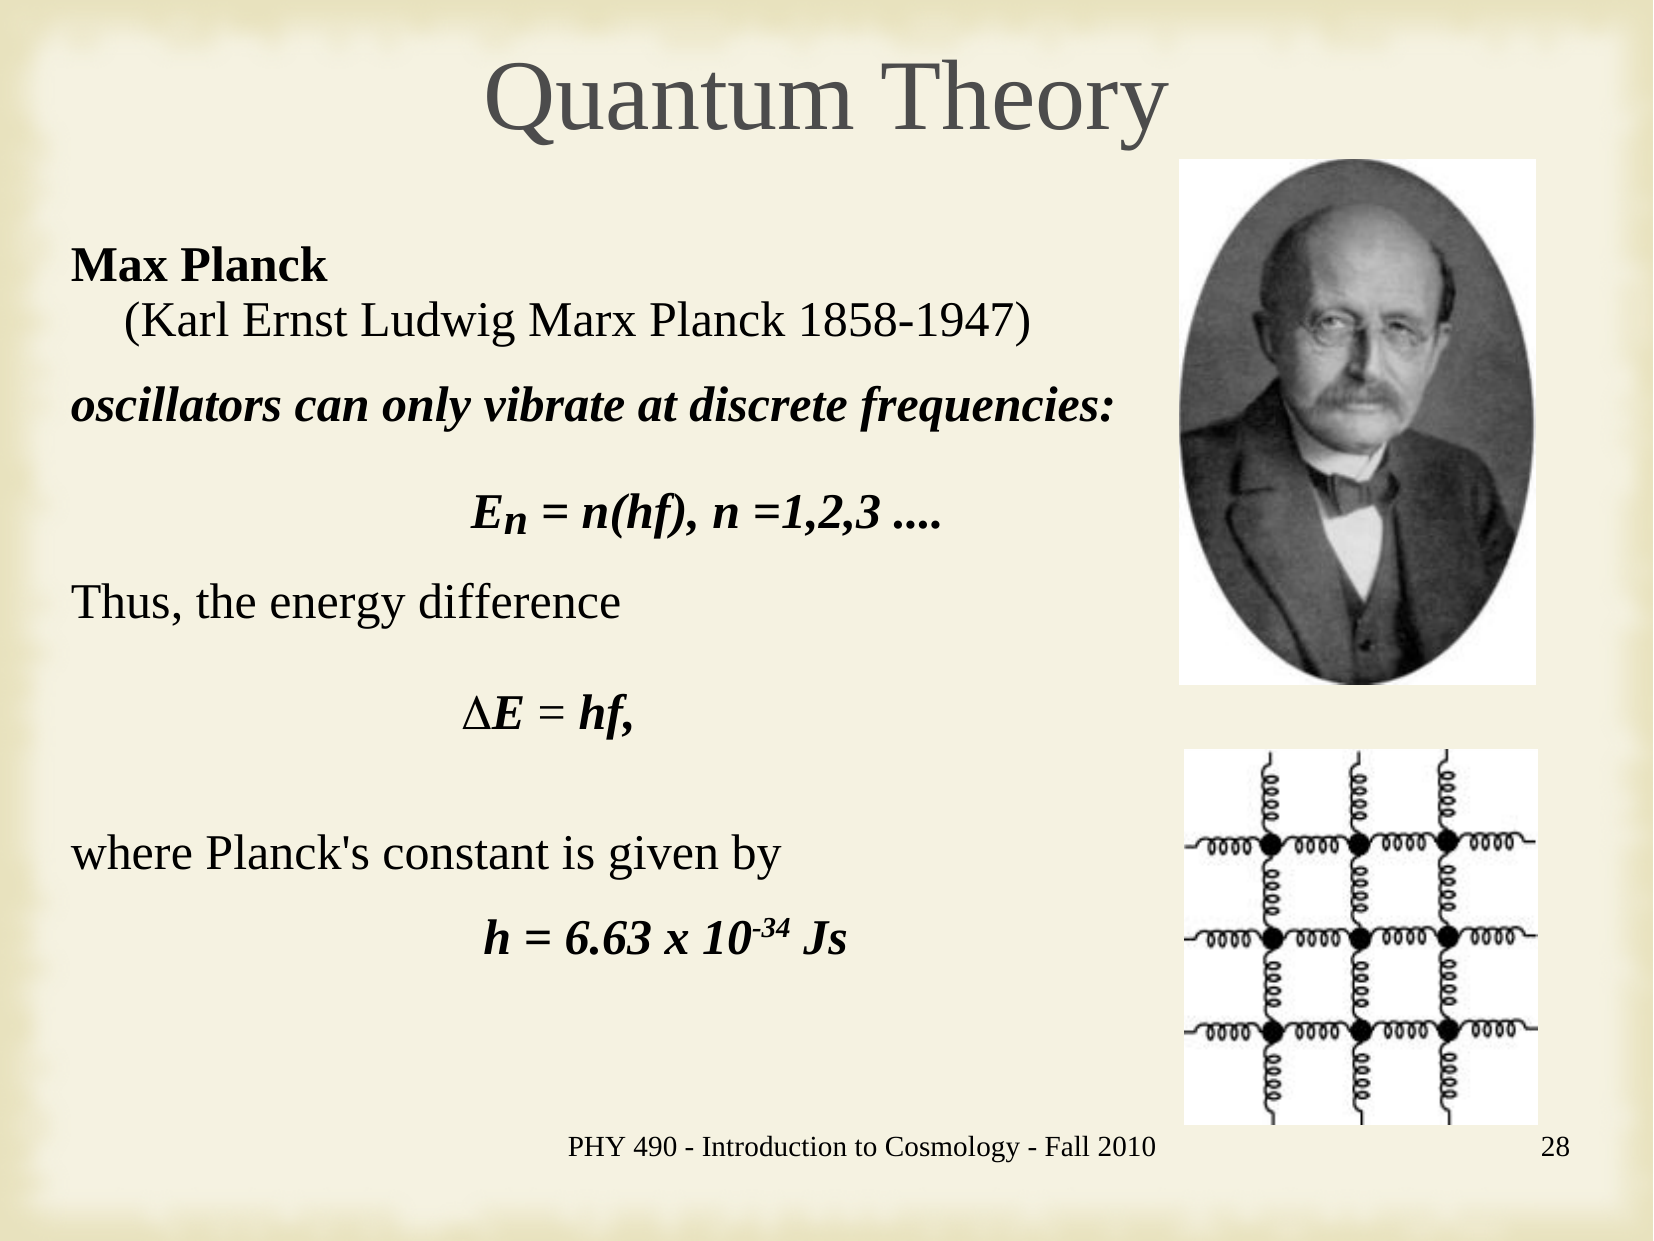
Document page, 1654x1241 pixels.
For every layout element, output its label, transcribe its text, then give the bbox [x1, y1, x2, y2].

list Max Planck (Karl Ernst Ludwig Marx Planck 1858-1947) oscillators can only vibrate at discrete frequencies: En = n(hf), n =1,2,3 .... Thus, the energy difference DE = hf, where Planck's constant is given by h = 6.63 x 10-34 Js [53, 237, 1133, 1005]
title Quantum Theory [82, 0, 1571, 193]
picture [0, 0, 1653, 1241]
